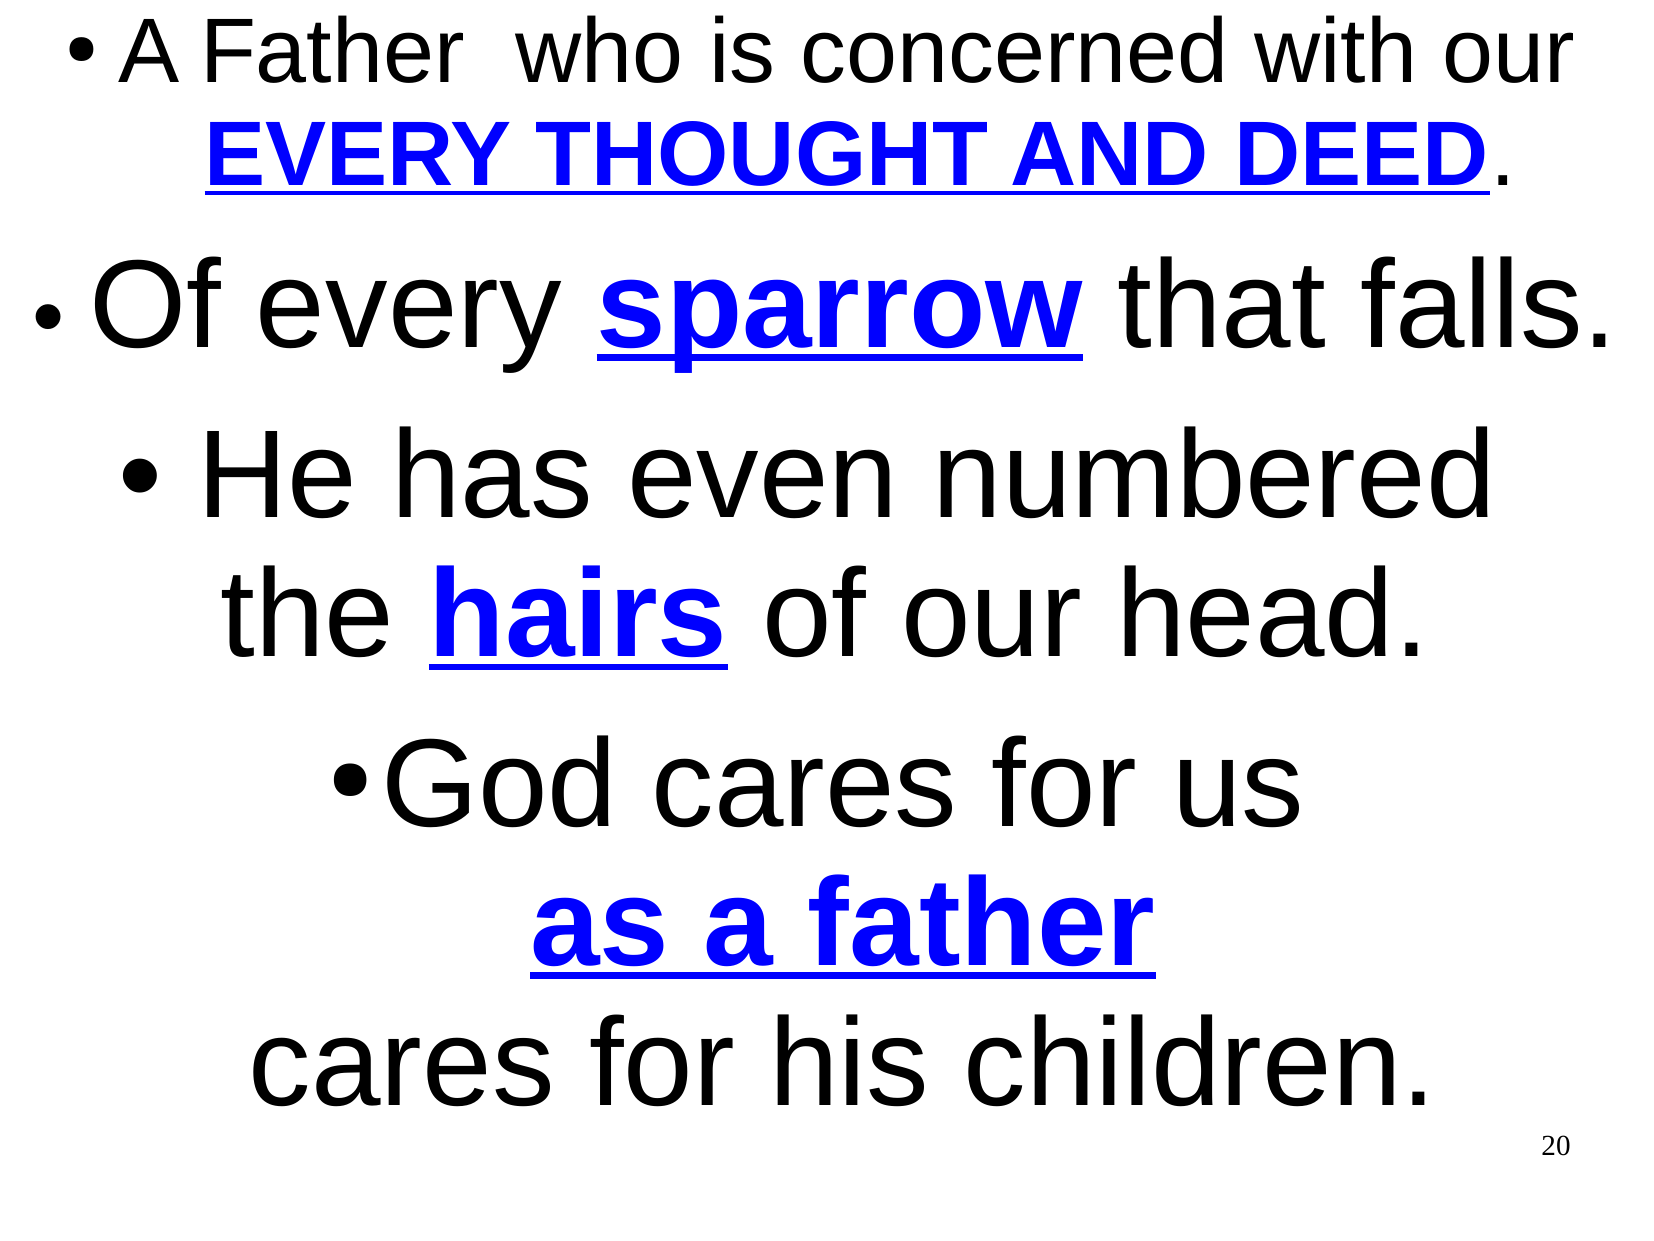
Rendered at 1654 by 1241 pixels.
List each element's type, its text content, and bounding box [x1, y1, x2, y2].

list A Father who is concerned with our EVERY THOUGHT AND DEED. • Of every sparrow that falls. • He has even numbered the hairs of our head. God cares for us as a father cares for his children. [0, 0, 1651, 1238]
